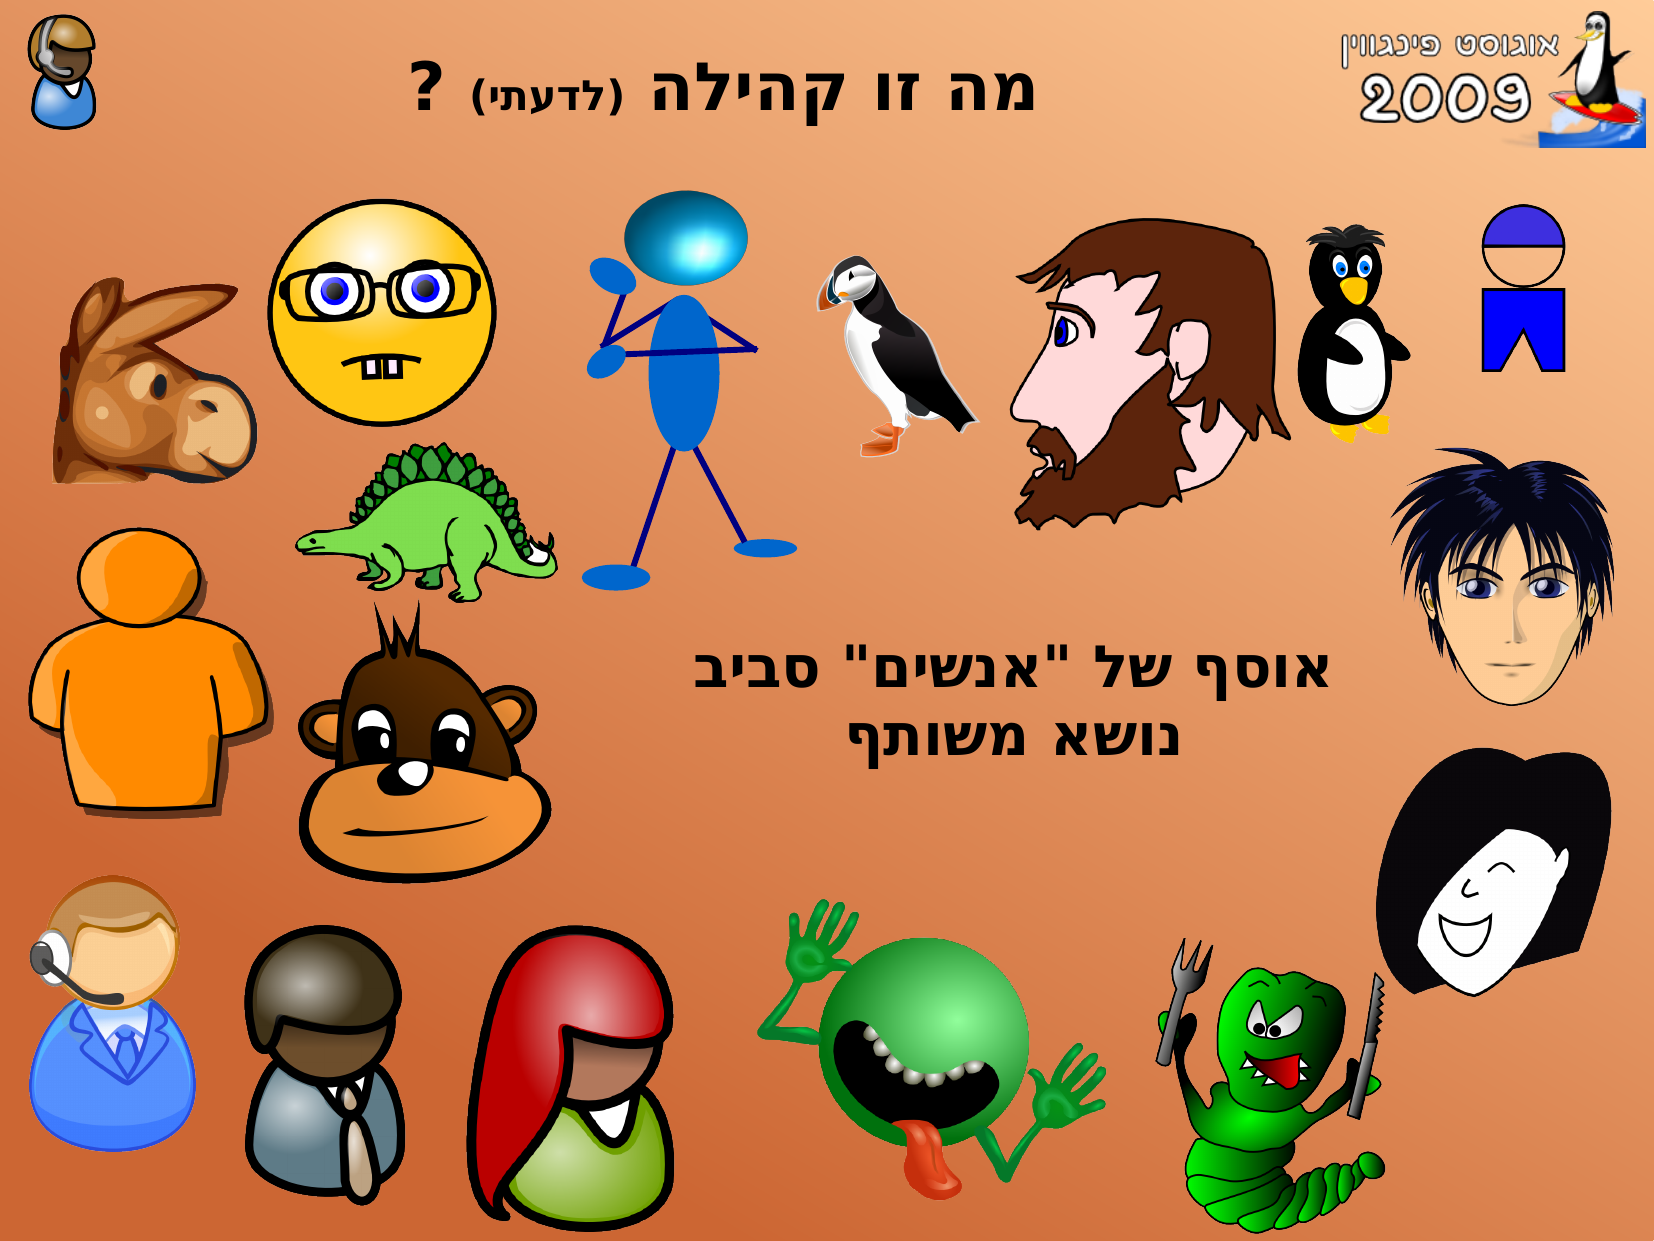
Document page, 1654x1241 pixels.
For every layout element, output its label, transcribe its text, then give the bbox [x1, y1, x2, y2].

text_box [581, 564, 651, 591]
text_box מה זו קהילה (לדעתי) ? [118, 41, 1329, 134]
text_box [586, 344, 626, 379]
picture [1327, 11, 1646, 148]
picture [29, 875, 1123, 1241]
picture [797, 173, 1627, 709]
picture [2, 11, 122, 131]
picture [0, 163, 568, 893]
text_box [589, 257, 637, 295]
picture [1151, 738, 1625, 1235]
text_box [648, 354, 720, 452]
text_box [650, 294, 718, 350]
text_box [733, 539, 798, 558]
text_box אוסף של "אנשים" סביב נושא משותף [661, 625, 1368, 777]
